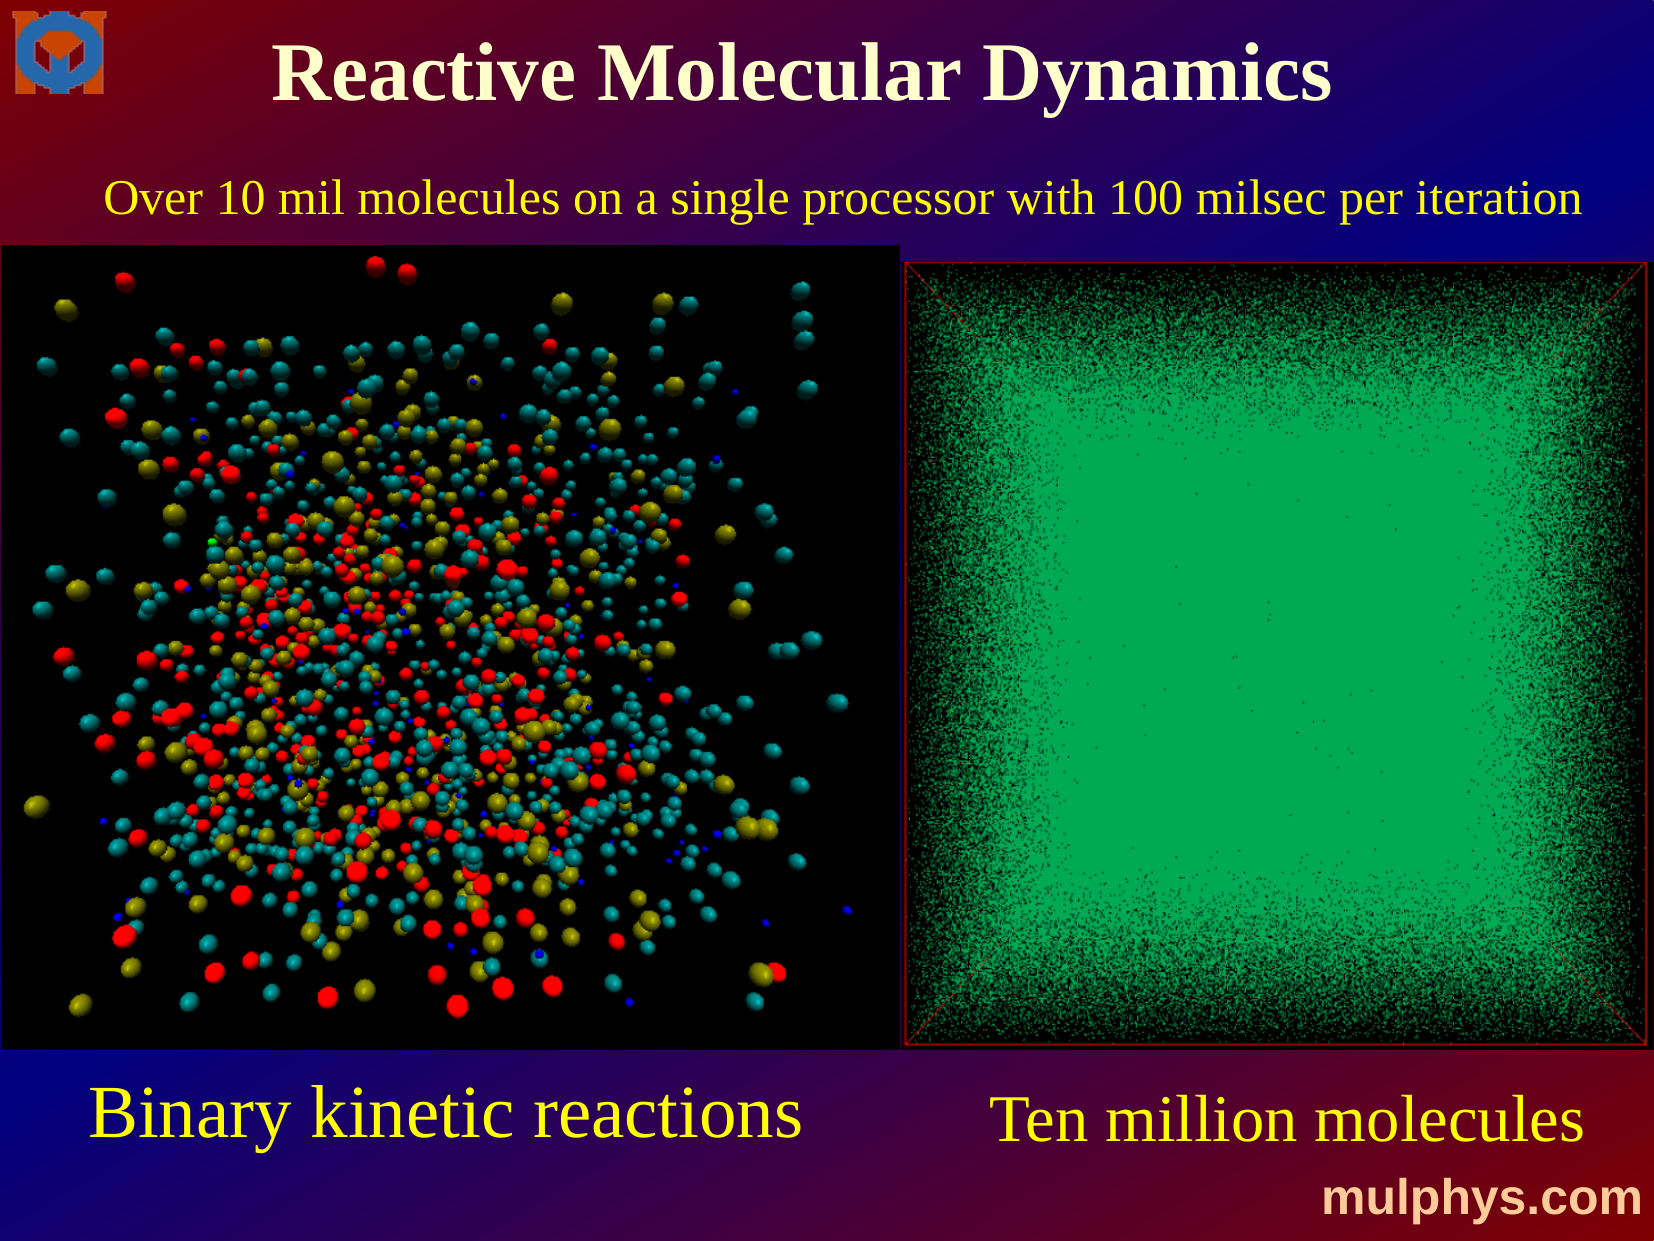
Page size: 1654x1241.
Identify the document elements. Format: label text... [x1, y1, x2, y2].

text_box Binary kinetic reactions [88, 1062, 805, 1153]
text_box Reactive Molecular Dynamics [271, 16, 1335, 117]
picture [11, 11, 110, 95]
picture [1, 245, 900, 1050]
text_box Over 10 mil molecules on a single processor with 100 milsec per iteration [103, 164, 1584, 225]
text_box mulphys.com [1320, 1164, 1644, 1225]
picture [901, 262, 1654, 1050]
text_box Ten million molecules [989, 1074, 1587, 1155]
